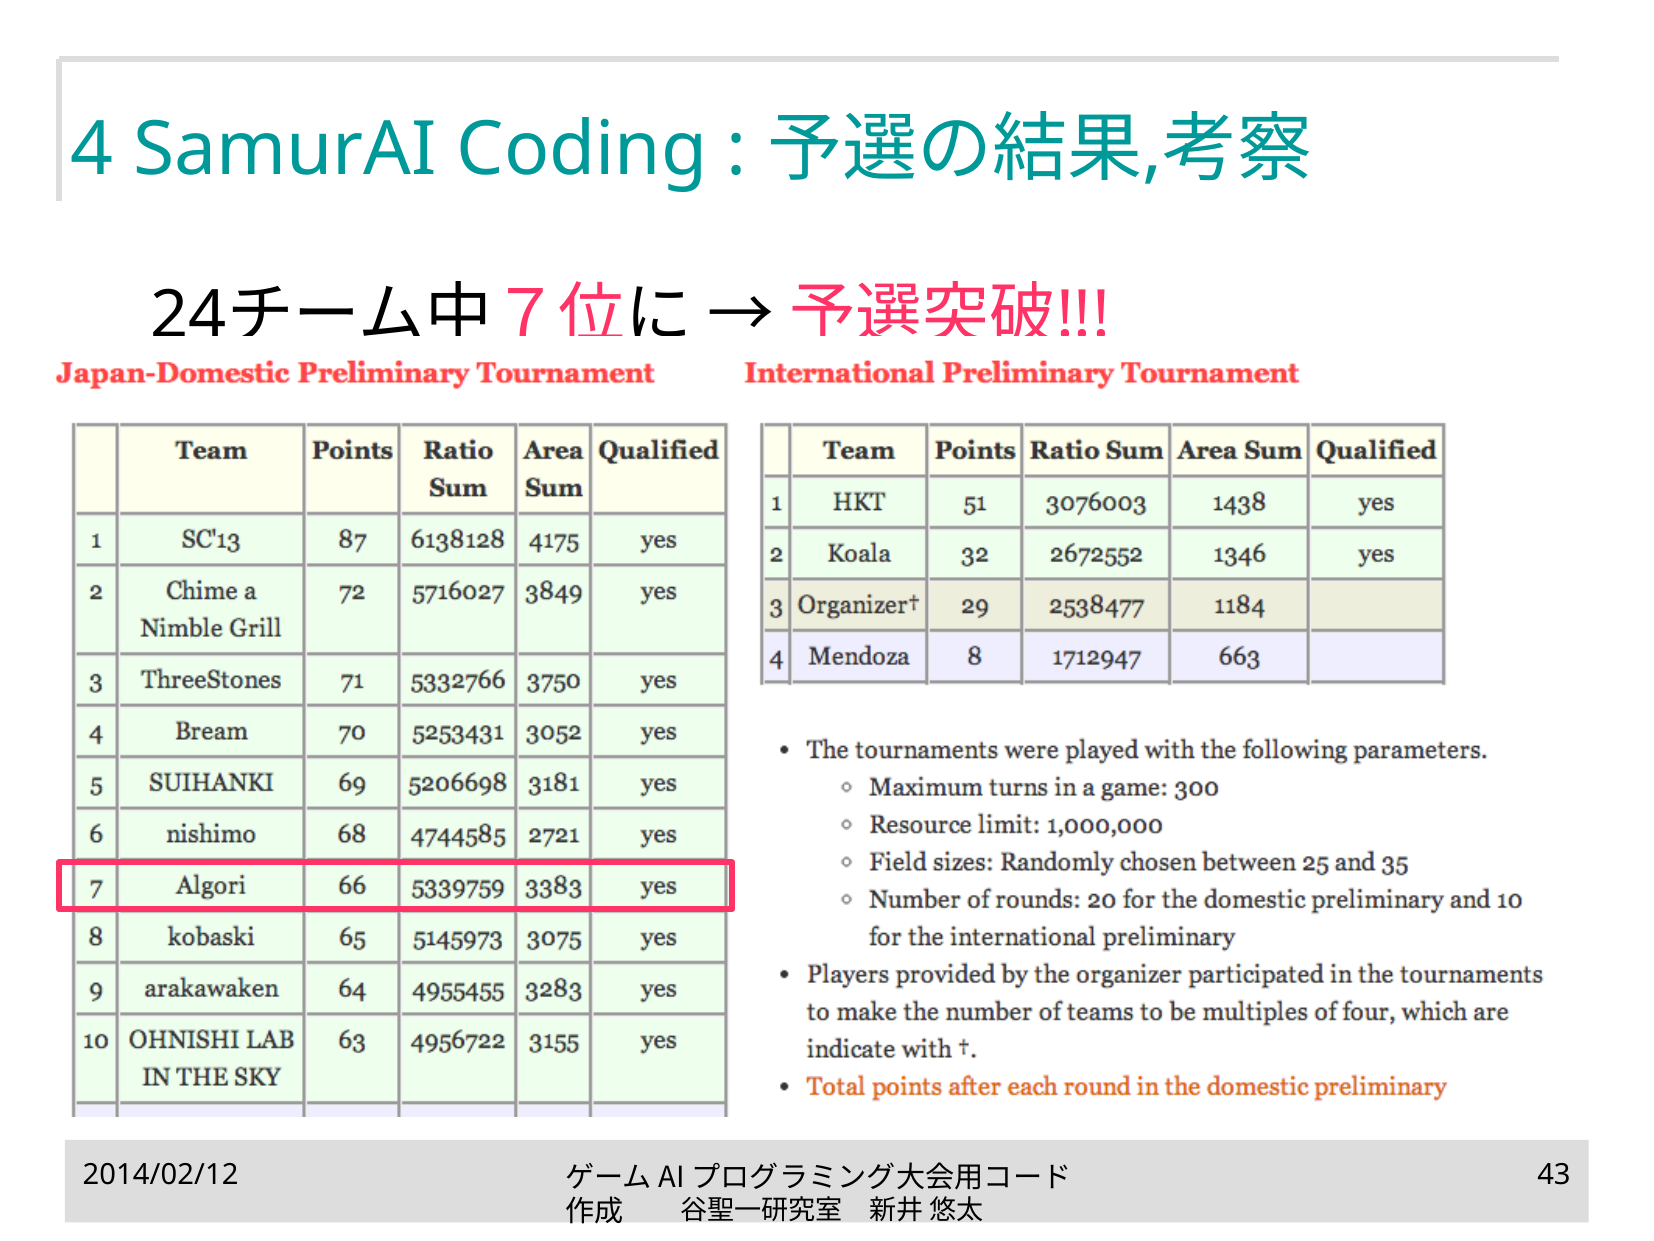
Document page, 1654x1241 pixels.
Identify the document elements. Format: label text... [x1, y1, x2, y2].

list 24チーム中７位に → 予選突破!!! [70, 259, 1560, 336]
picture [24, 336, 1584, 1117]
title 4 SamurAI Coding : 予選の結果,考察 [70, 94, 1560, 189]
